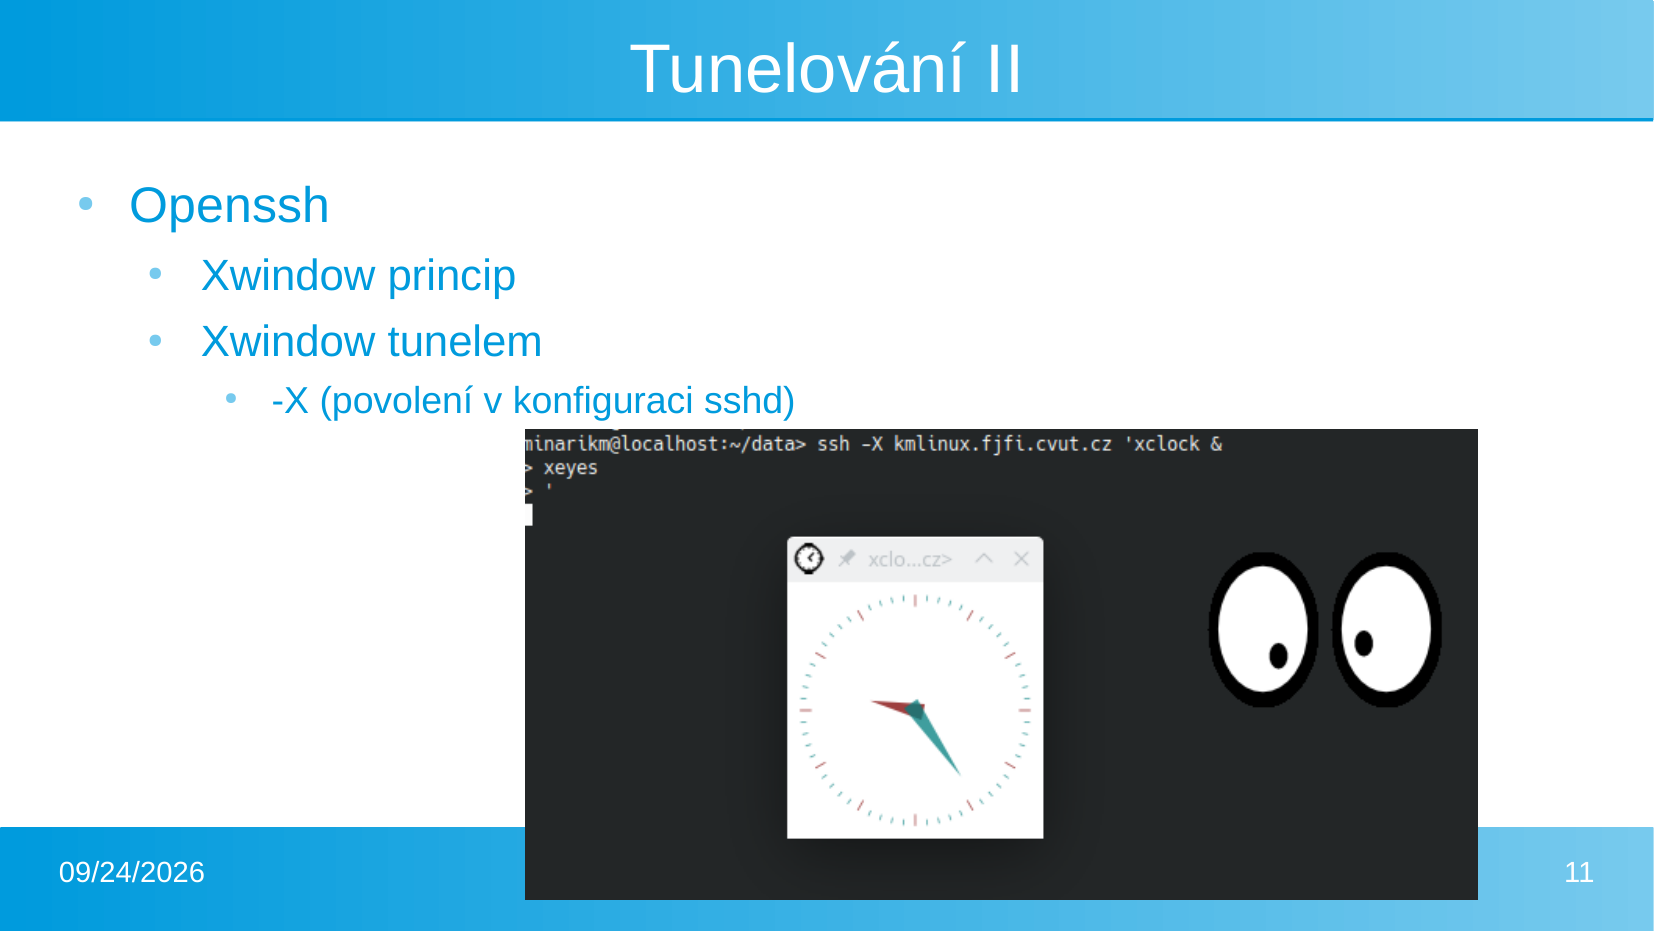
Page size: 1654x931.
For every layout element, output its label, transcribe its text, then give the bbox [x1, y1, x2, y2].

picture [525, 429, 1478, 901]
title Tunelování II [59, 29, 1595, 108]
list Openssh Xwindow princip Xwindow tunelem -X (povolení v konfiguraci sshd) [59, 177, 1595, 768]
